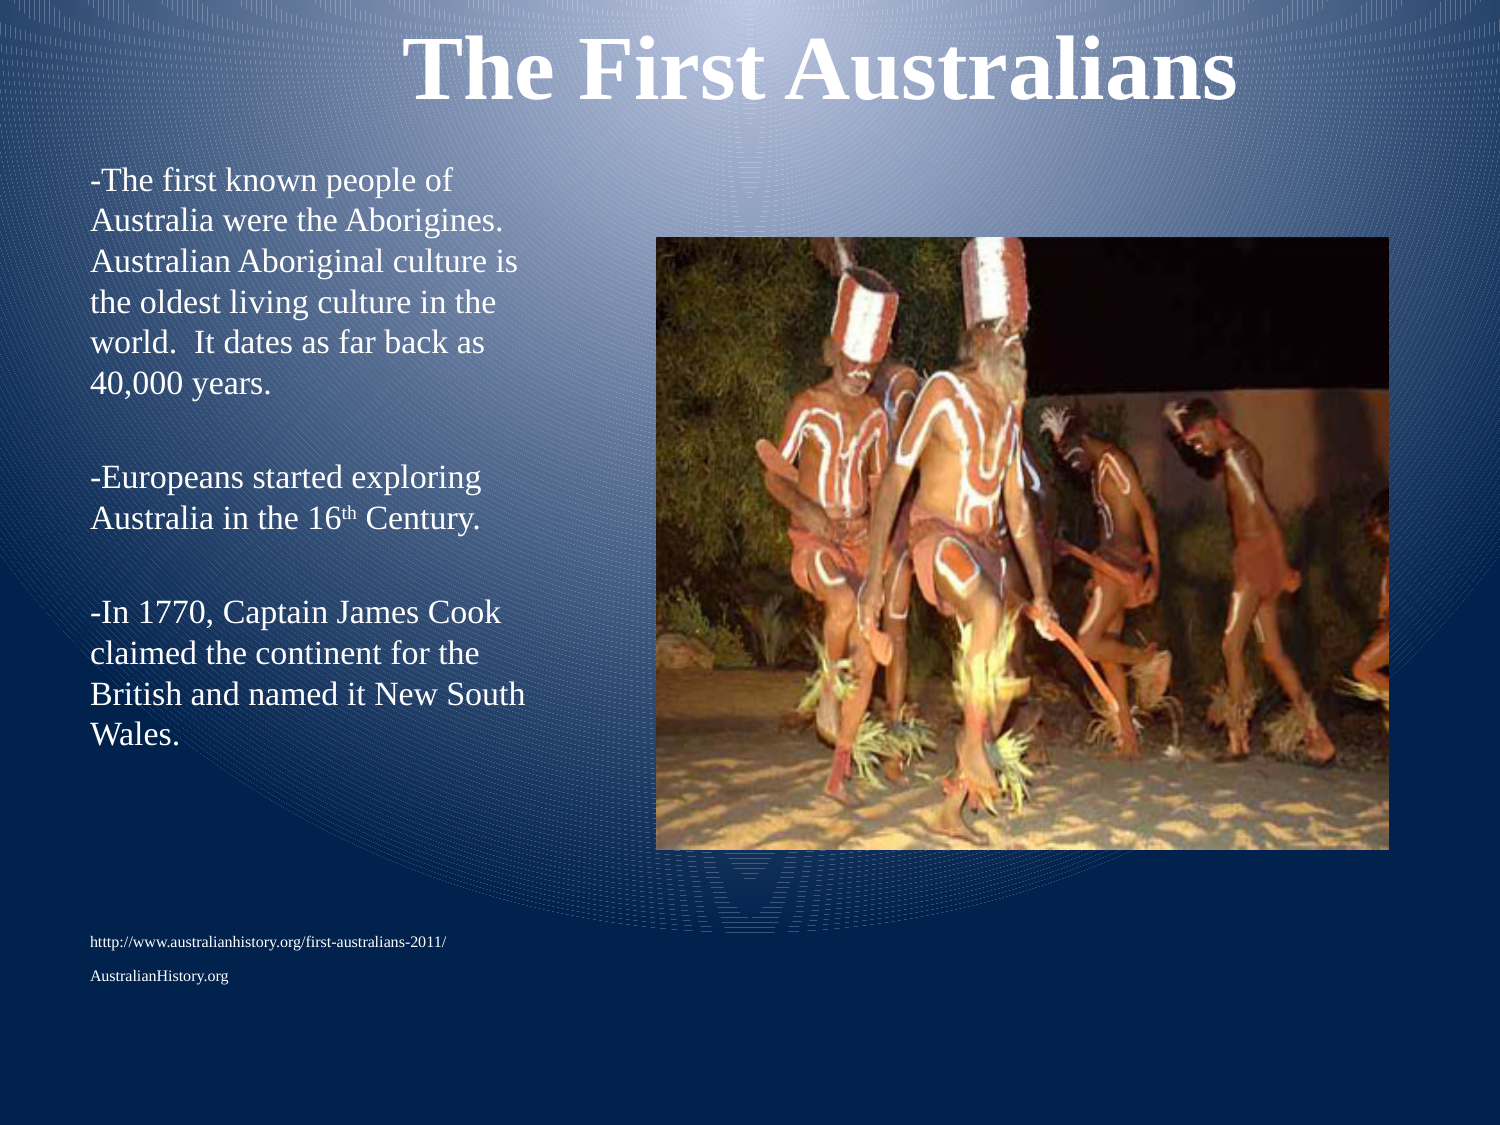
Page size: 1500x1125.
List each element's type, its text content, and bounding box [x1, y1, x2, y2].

title The First Australians [387, 24, 1275, 125]
list -The first known people of Australia were the Aborigines. Australian Aboriginal culture is the oldest living culture in the world. It dates as far back as 40,000 years. -Europeans started exploring Australia in the 16th Century. -In 1770, Captain James Cook claimed the continent for the British and named it New South Wales. htttp://www.australianhistory.org/first-australians-2011/AustralianHistory.org [75, 149, 569, 1005]
picture [656, 237, 1389, 850]
